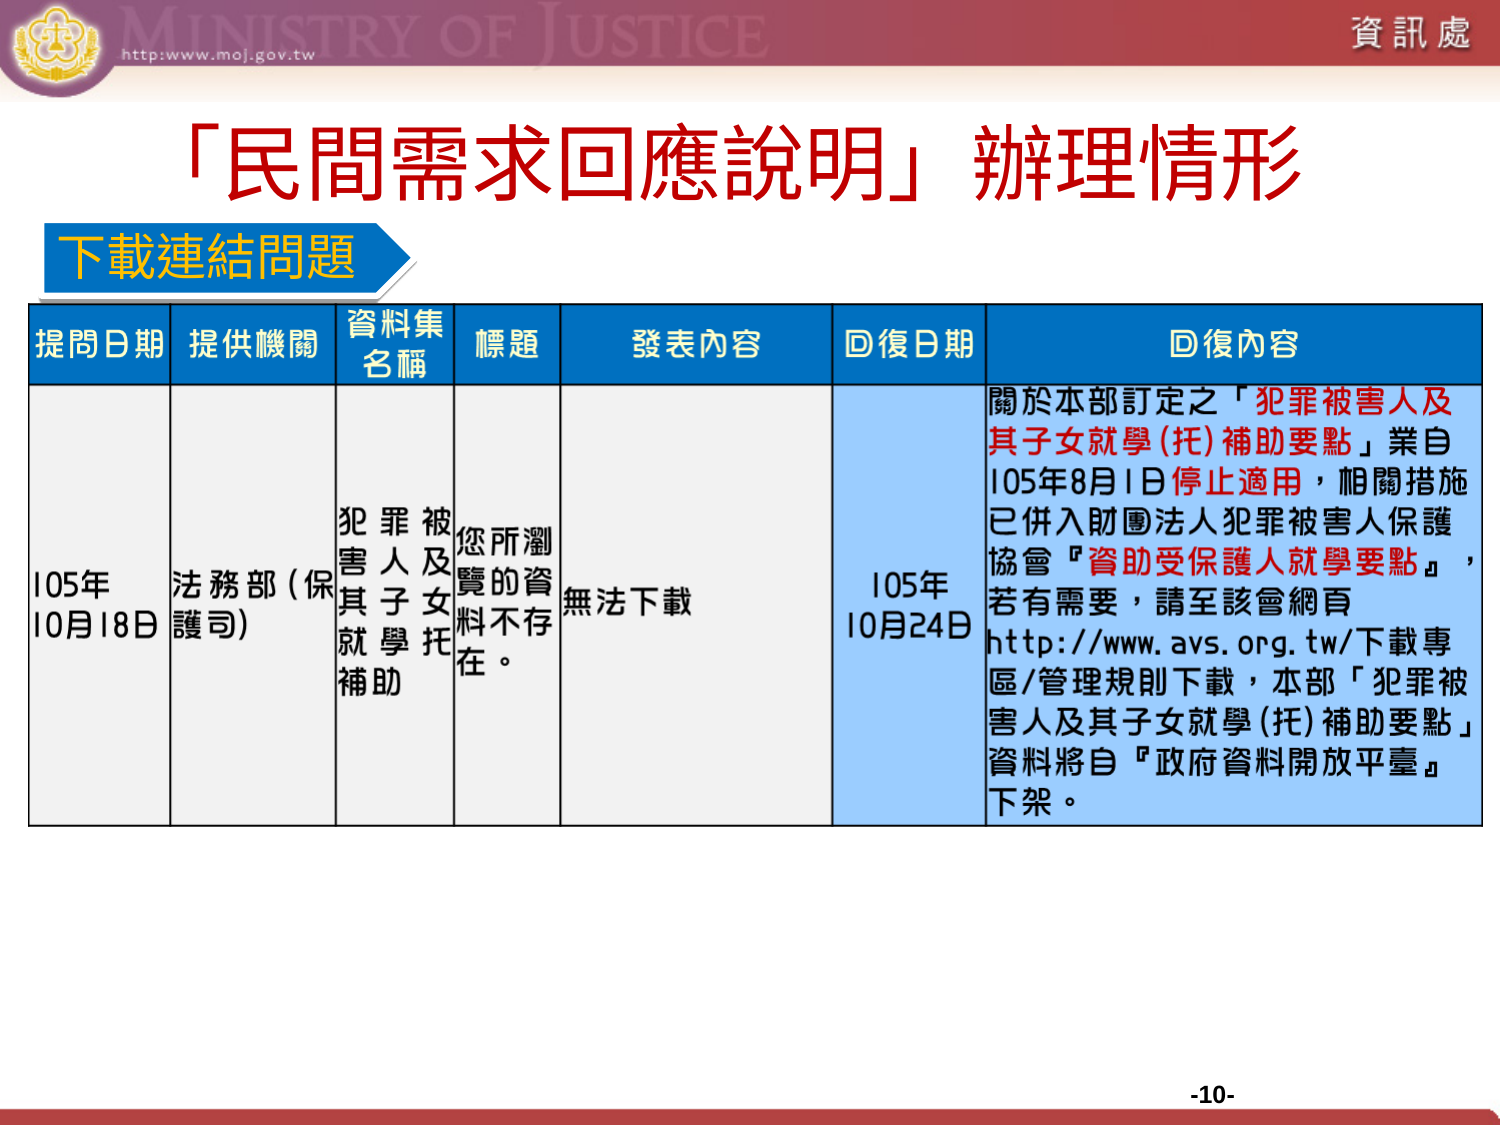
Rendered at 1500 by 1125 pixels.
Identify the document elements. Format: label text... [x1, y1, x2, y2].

text_box -10- [1175, 1070, 1488, 1109]
text_box 「民間需求回應說明」辦理情形 [123, 103, 1333, 220]
text_box 下載連結問題 [41, 217, 491, 294]
picture [28, 293, 1483, 846]
